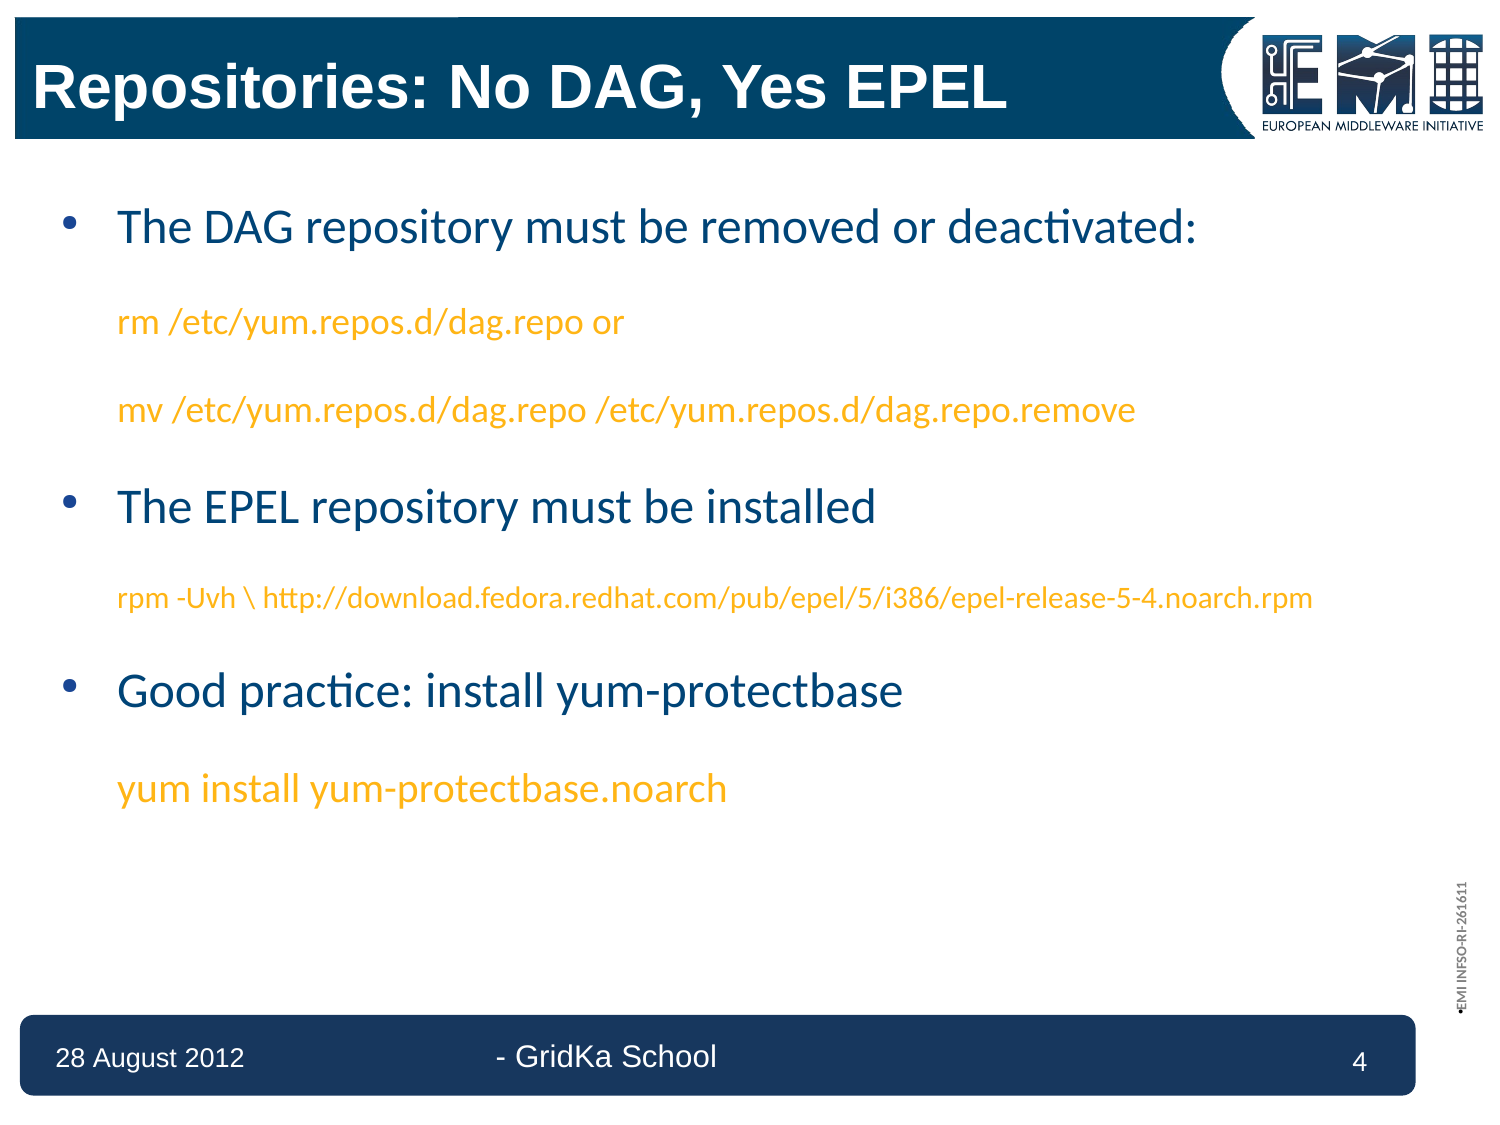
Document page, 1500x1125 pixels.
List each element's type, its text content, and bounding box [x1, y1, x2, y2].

picture [14, 17, 25, 139]
text_box Repositories: No DAG, Yes EPEL [17, 38, 1065, 129]
picture [28, 17, 1255, 139]
list The DAG repository must be removed or deactivated: rm /etc/yum.repos.d/dag.repo or mv /etc/yum.repos.d/dag.repo /etc/yum.repos.d/dag.repo.remove The EPEL repository must be installed rpm -Uvh \ http://download.fedora.redhat.com/pub/epel/5/i386/epel-release-5-4.noarch.rpm Good practice: install yum-protectbase yum install yum-protectbase.noarch [46, 186, 1414, 980]
picture [1262, 34, 1483, 131]
